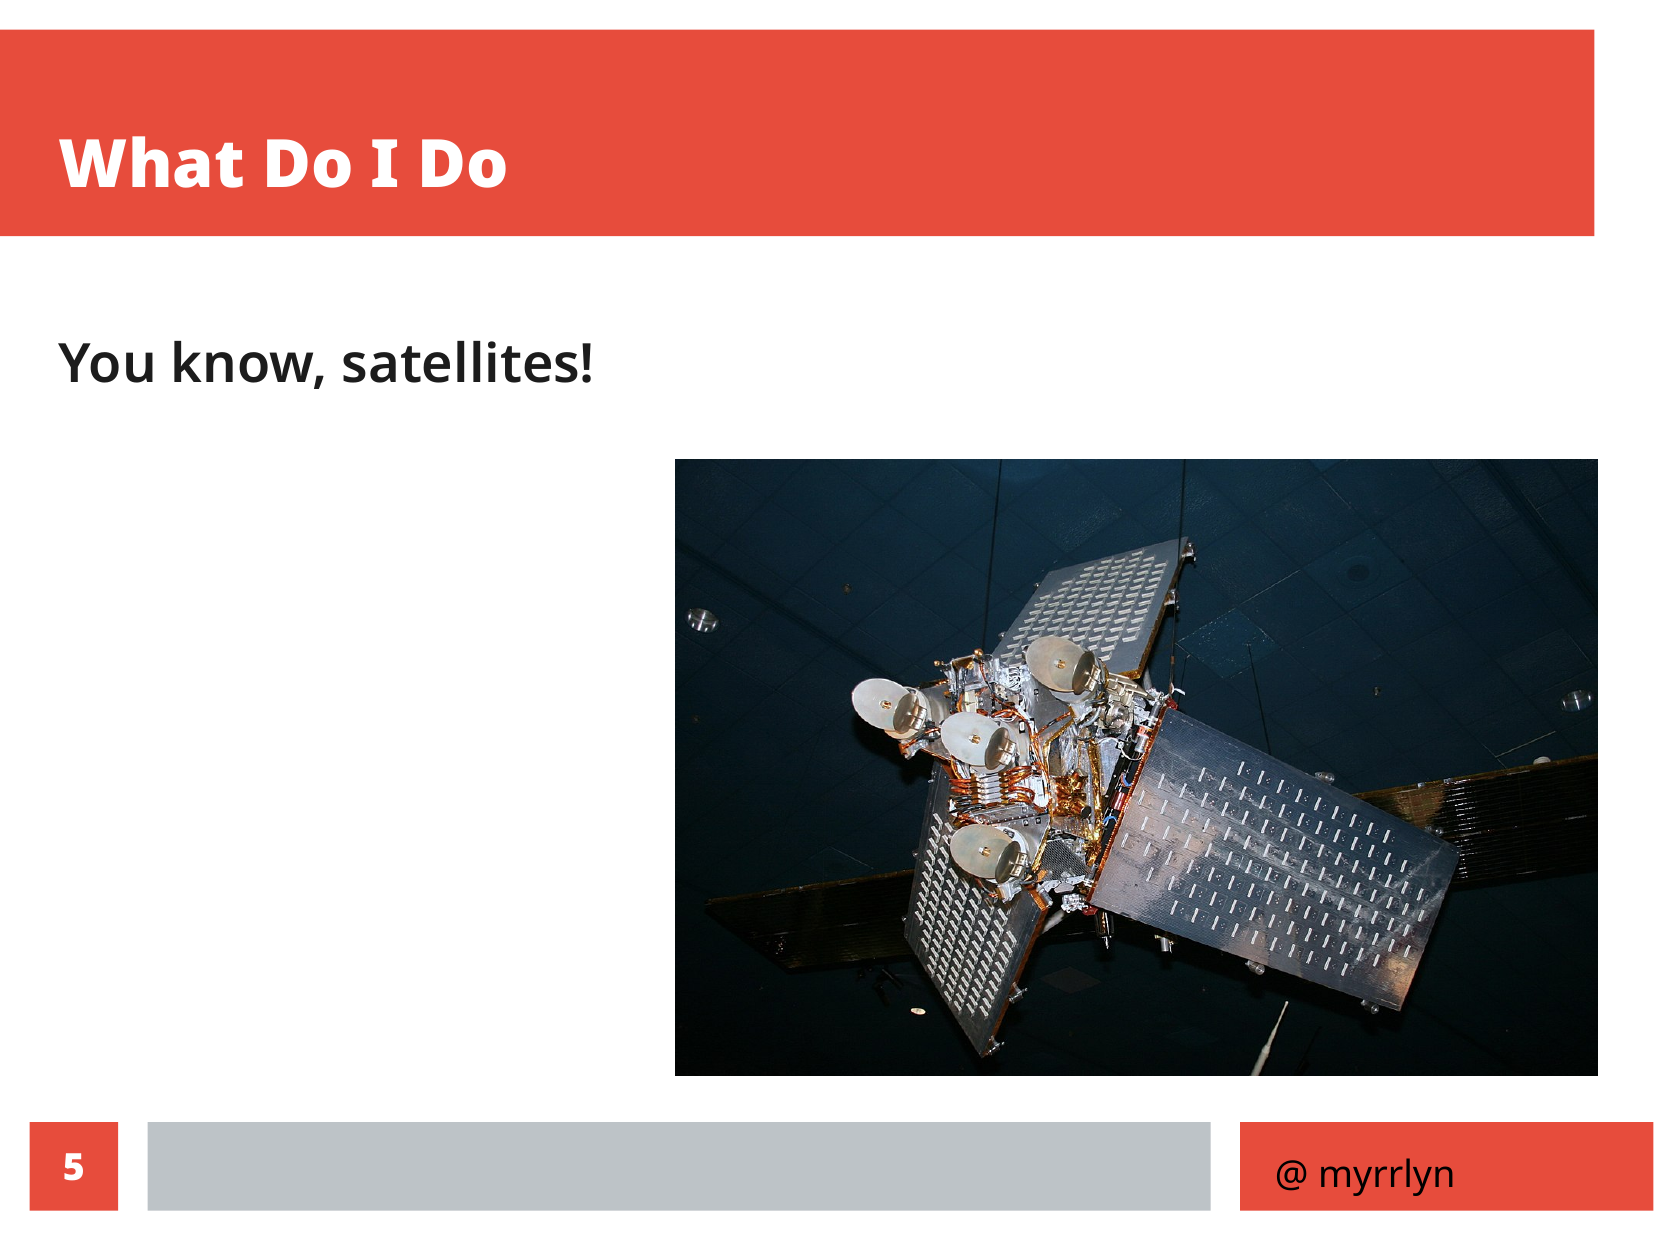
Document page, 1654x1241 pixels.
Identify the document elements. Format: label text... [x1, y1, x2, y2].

text_box @ myrrlyn [1260, 1140, 1636, 1202]
picture [675, 459, 1598, 1076]
list You know, satellites! [59, 324, 1565, 1093]
title What Do I Do [59, 59, 1595, 207]
